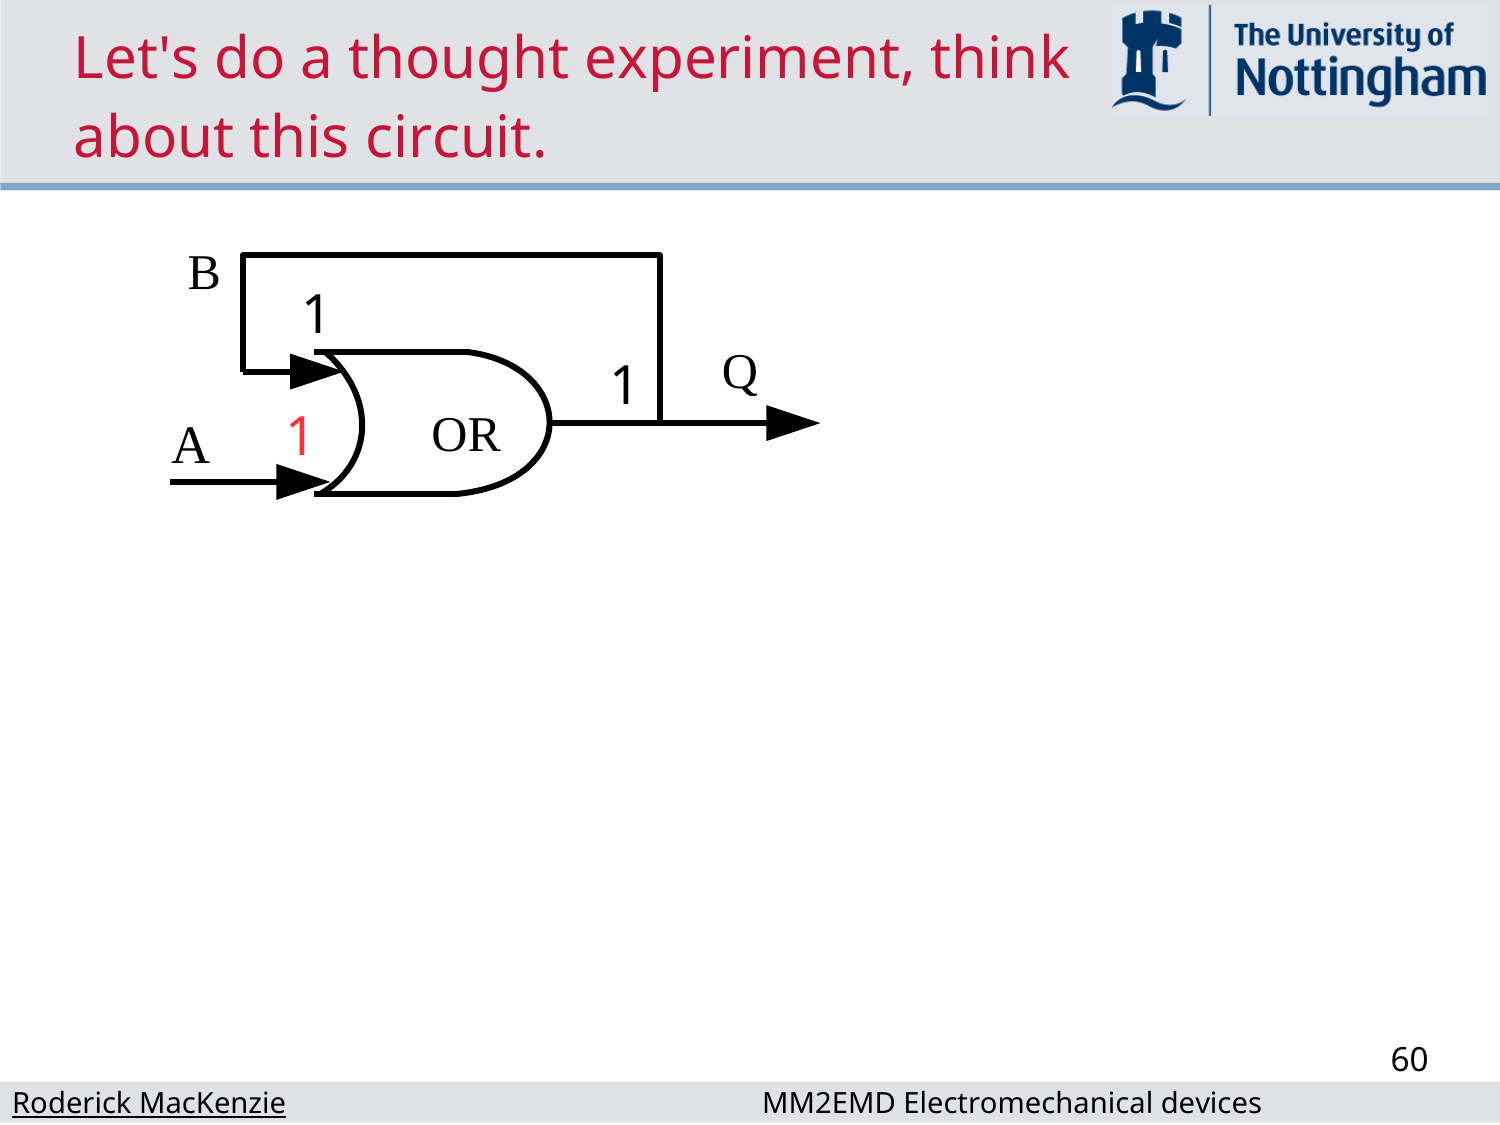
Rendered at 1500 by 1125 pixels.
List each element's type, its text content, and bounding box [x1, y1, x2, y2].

title Let's do a thought experiment, think about this circuit. [59, 20, 1128, 172]
text_box <number> [1375, 1030, 1500, 1101]
text_box B [172, 232, 223, 308]
text_box Q [707, 331, 782, 407]
picture [1111, 4, 1487, 116]
text_box A [156, 402, 207, 482]
text_box OR [417, 393, 516, 469]
text_box 1 [576, 343, 741, 424]
text_box 1 [267, 272, 433, 352]
text_box 1 [251, 393, 417, 474]
